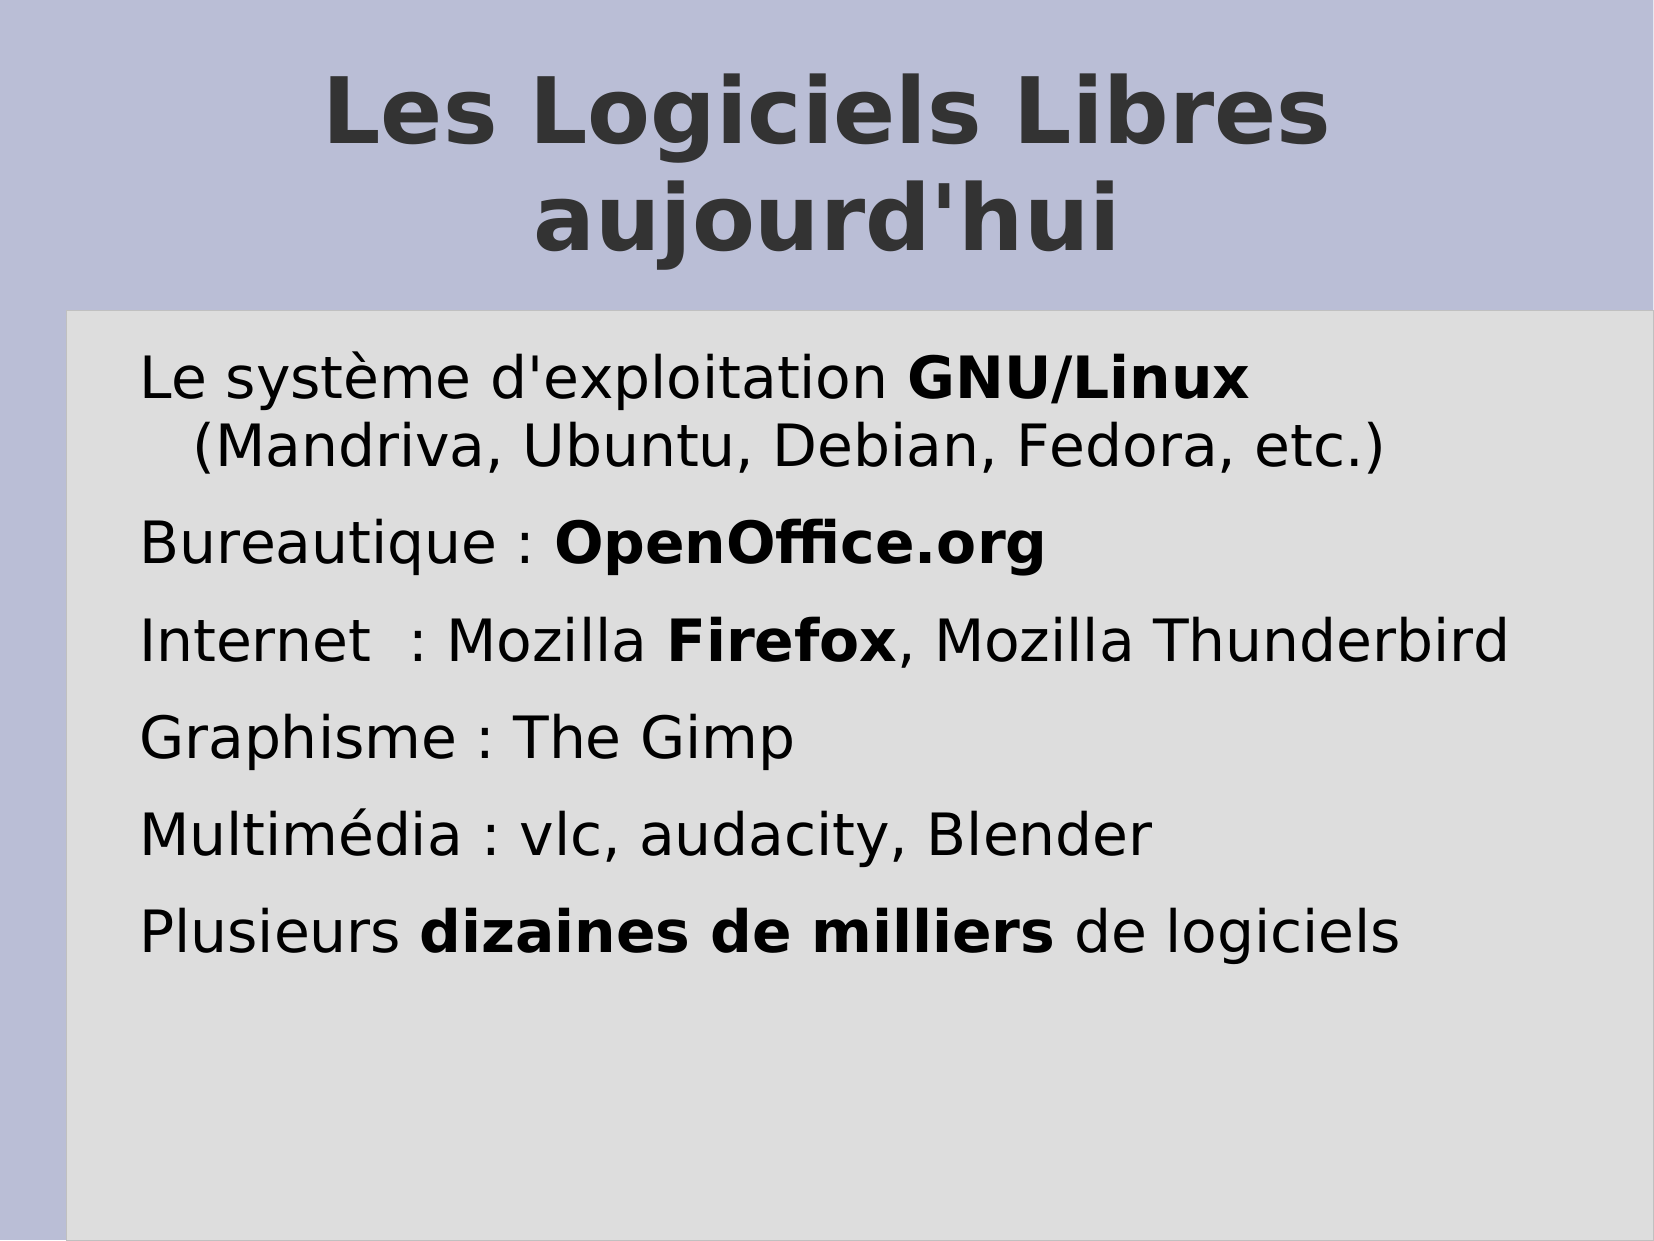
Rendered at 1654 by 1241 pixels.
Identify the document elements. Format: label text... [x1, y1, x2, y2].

title Les Logiciels Libres aujourd'hui [121, 58, 1534, 273]
list Le système d'exploitation GNU/Linux (Mandriva, Ubuntu, Debian, Fedora, etc.) Bureautique : OpenOffice.org Internet : Mozilla Firefox, Mozilla Thunderbird Graphisme : The Gimp Multimédia : vlc, audacity, Blender Plusieurs dizaines de milliers de logiciels [121, 344, 1534, 1127]
